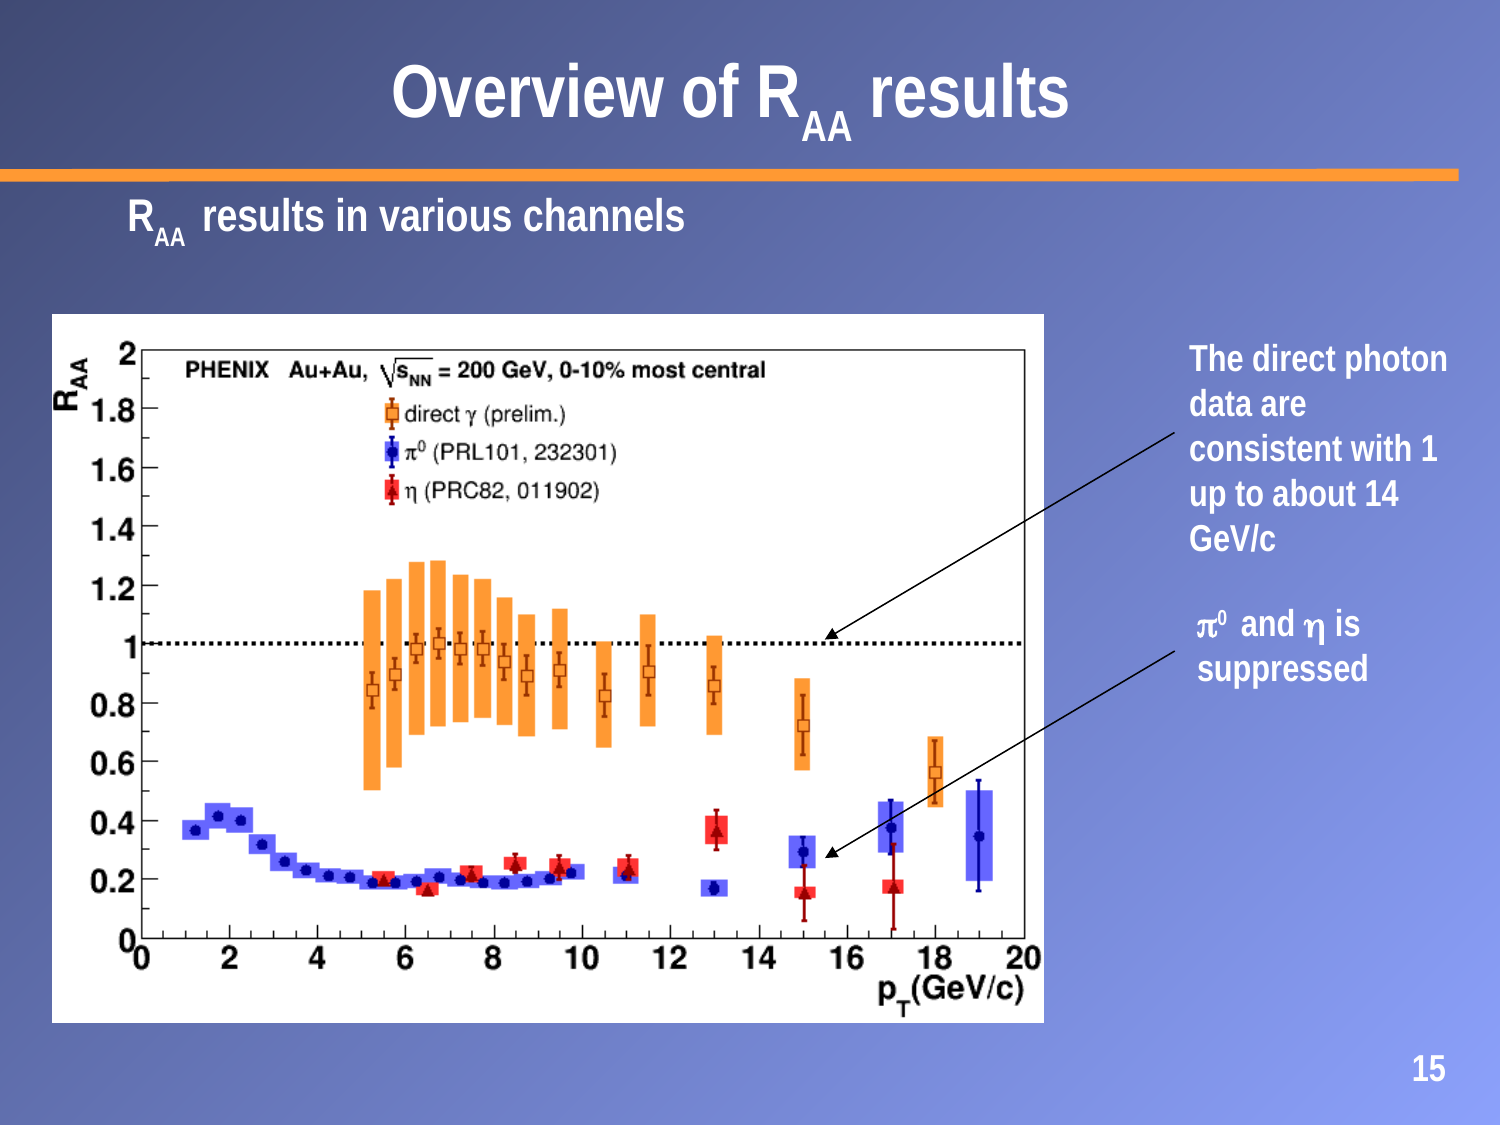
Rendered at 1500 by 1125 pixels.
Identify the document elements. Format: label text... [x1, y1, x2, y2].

picture [52, 314, 1044, 1023]
text_box 0 and h is suppressed [1182, 591, 1463, 763]
text_box RAA results in various channels [112, 178, 1388, 263]
text_box The direct photon data are consistent with 1 up to about 14 GeV/c [1174, 326, 1469, 567]
title Overview of RAA results [37, 17, 1425, 179]
